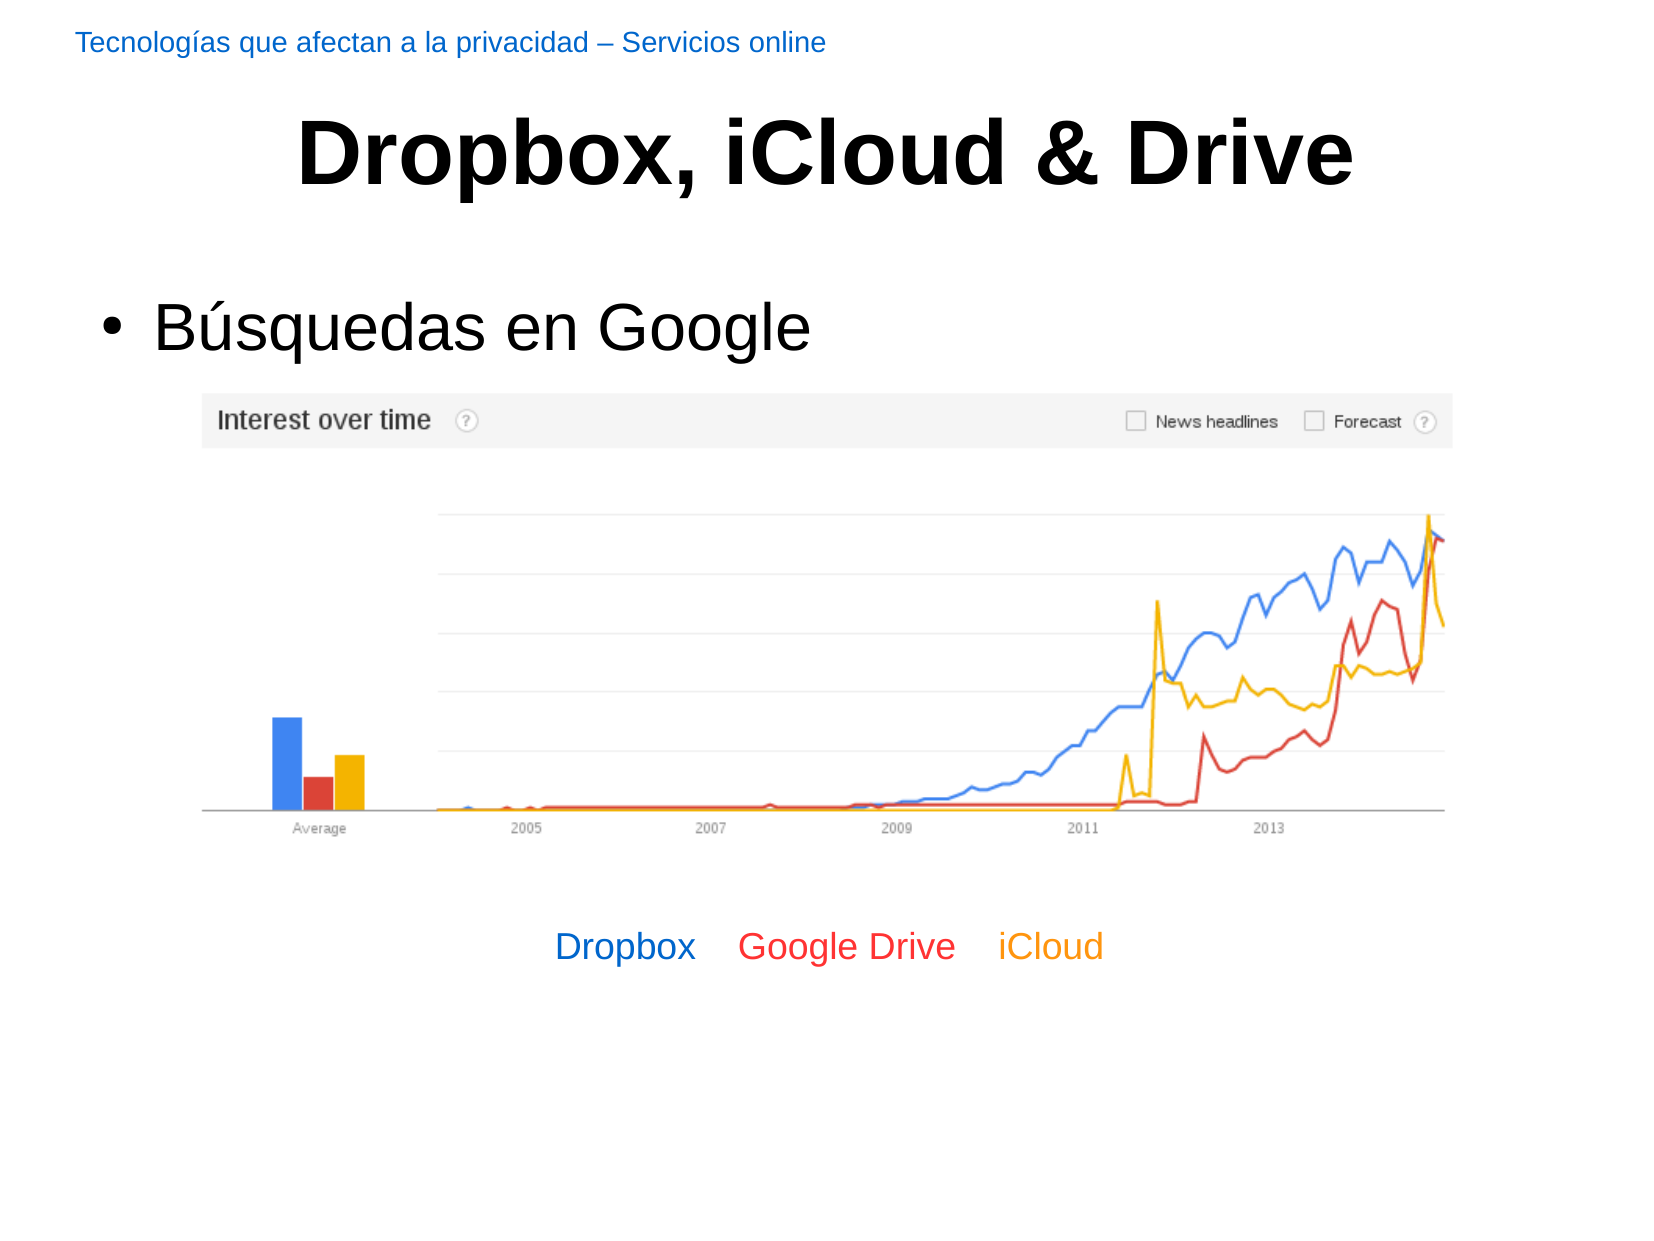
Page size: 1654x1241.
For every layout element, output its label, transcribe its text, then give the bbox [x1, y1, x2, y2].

title Dropbox, iCloud & Drive [82, 49, 1571, 257]
list Búsquedas en Google [82, 290, 1571, 1010]
picture [196, 392, 1456, 843]
text_box Dropbox Google Drive iCloud [540, 918, 1126, 976]
text_box Tecnologías que afectan a la privacidad – Servicios online [60, 18, 961, 66]
